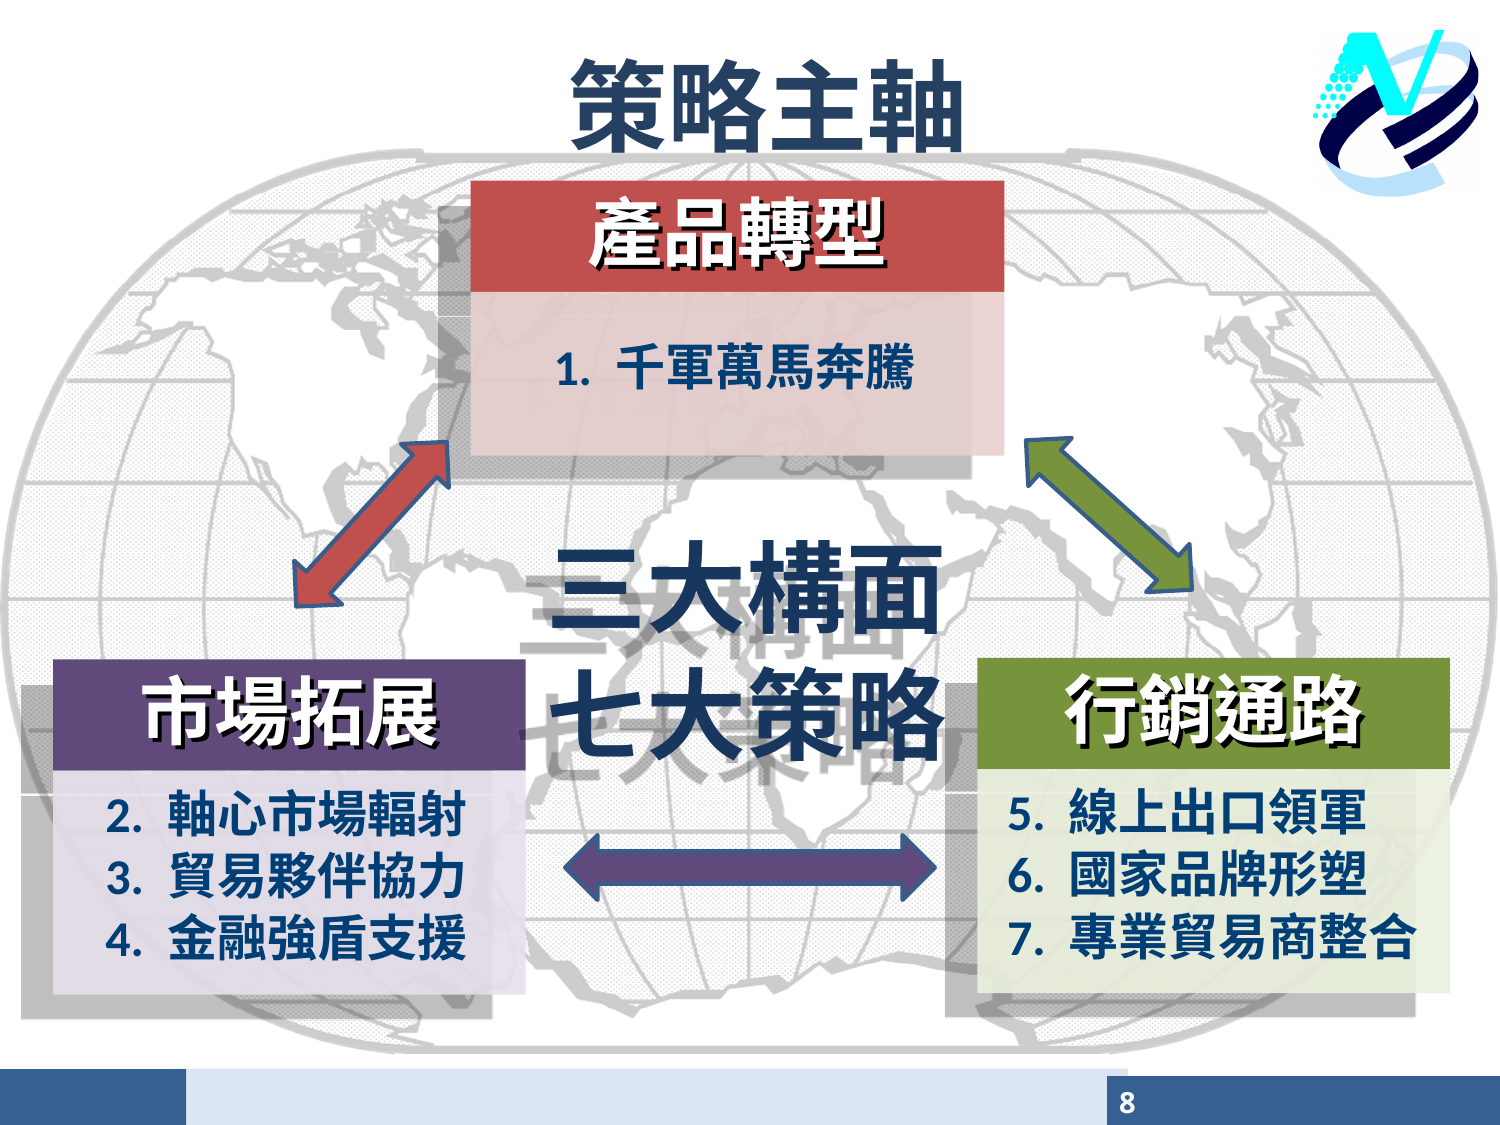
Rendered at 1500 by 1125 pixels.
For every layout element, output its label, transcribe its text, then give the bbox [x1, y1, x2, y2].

text_box 2. 軸心市場輻射 3. 貿易夥伴協力 4. 金融強盾支援 [53, 770, 526, 995]
text_box [294, 441, 449, 607]
text_box [565, 835, 935, 900]
text_box 三大構面 七大策略 [513, 520, 987, 694]
picture [0, 148, 1500, 1054]
title 策略主軸 [28, 10, 1500, 148]
text_box [1025, 437, 1192, 593]
text_box 三大構面 七大策略 [804, 682, 822, 694]
text_box 市場拓展 [53, 659, 526, 770]
text_box 產品轉型 [470, 180, 1005, 291]
text_box 三大構面 七大策略 [759, 682, 778, 694]
text_box 1. 千軍萬馬奔騰 [470, 291, 1005, 456]
text_box 行銷通路 [977, 657, 1450, 769]
text_box 5. 線上出口領軍 6. 國家品牌形塑 7. 專業貿易商整合 [977, 769, 1450, 994]
